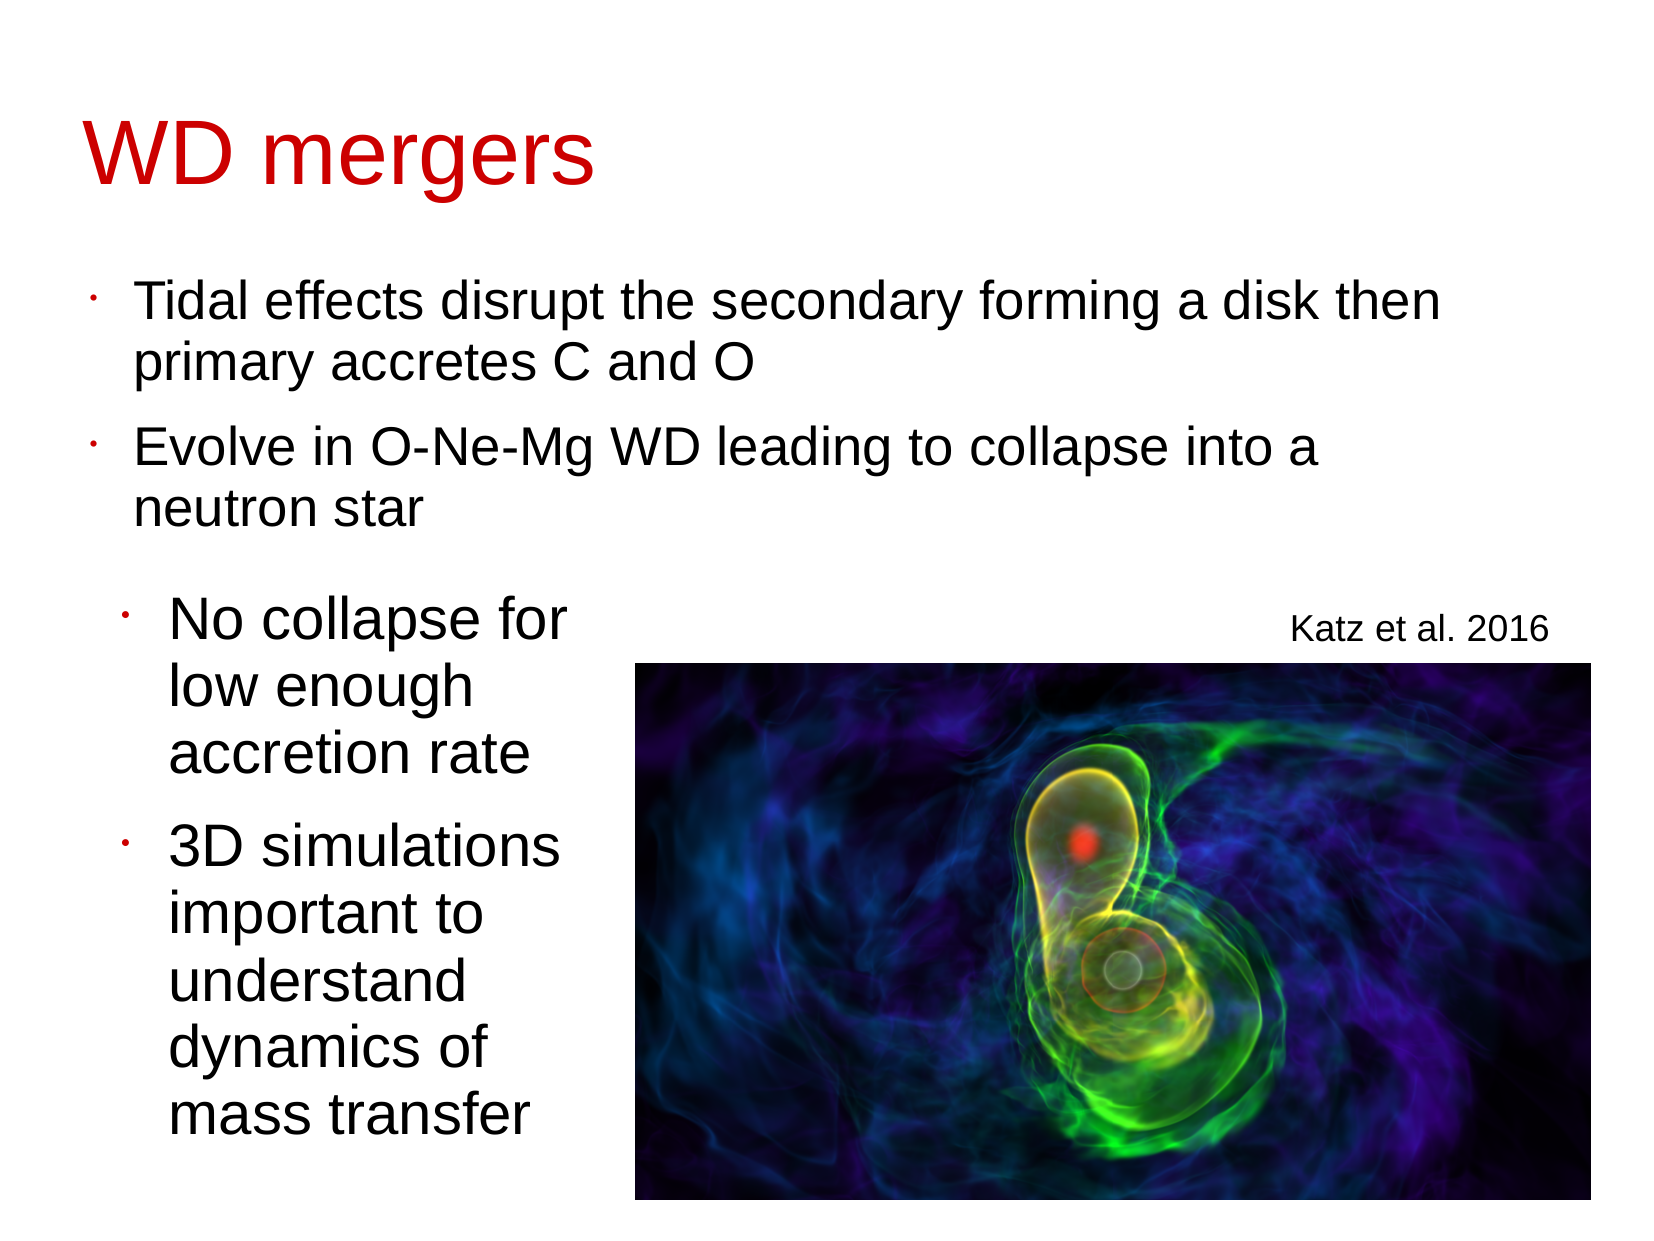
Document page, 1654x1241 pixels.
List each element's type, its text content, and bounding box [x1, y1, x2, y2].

list No collapse for low enough accretion rate 3D simulations important to understand dynamics of mass transfer [105, 585, 586, 1156]
title WD mergers [82, 49, 1571, 257]
list Tidal effects disrupt the secondary forming a disk then primary accretes C and O Evolve in O-Ne-Mg WD leading to collapse into a neutron star [75, 270, 1486, 541]
text_box Katz et al. 2016 [1275, 600, 1591, 657]
picture [635, 663, 1591, 1201]
